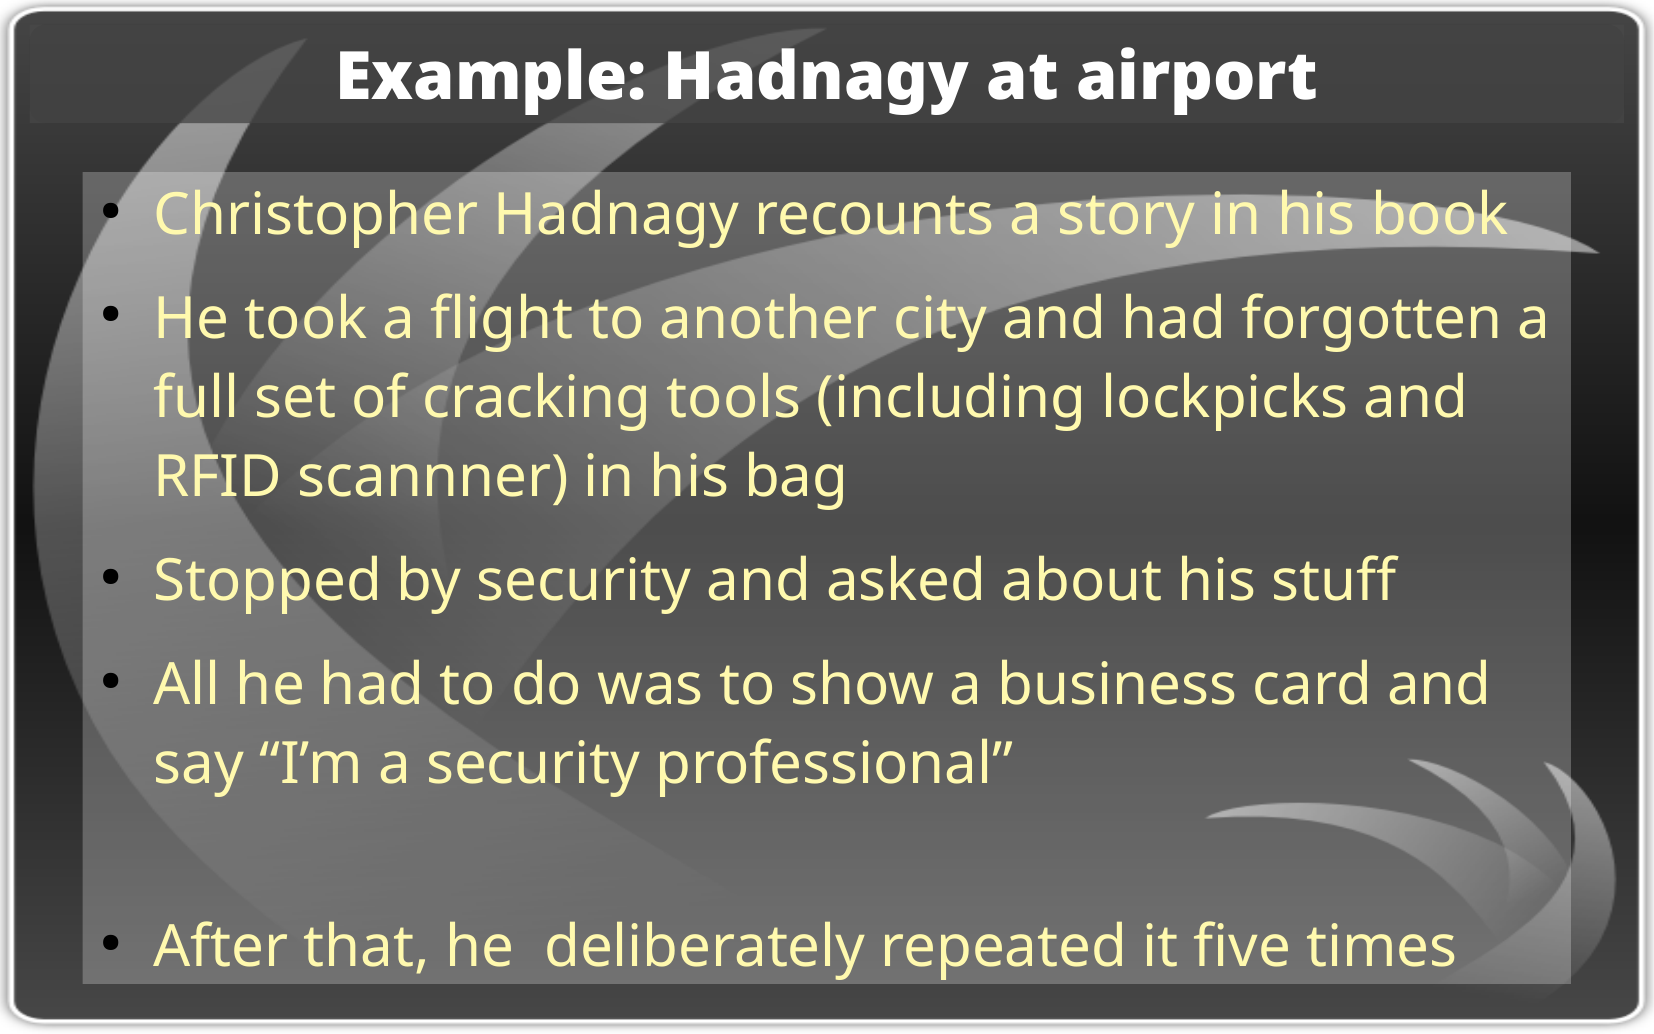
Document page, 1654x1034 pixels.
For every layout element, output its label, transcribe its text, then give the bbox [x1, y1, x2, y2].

title Example: Hadnagy at airport [29, 24, 1625, 124]
list Christopher Hadnagy recounts a story in his book He took a flight to another city and had forgotten a full set of cracking tools (including lockpicks and RFID scannner) in his bag Stopped by security and asked about his stuff All he had to do was to show a business card and say “I’m a security professional” After that, he deliberately repeated it five times [82, 172, 1571, 962]
picture [0, 0, 1654, 1034]
